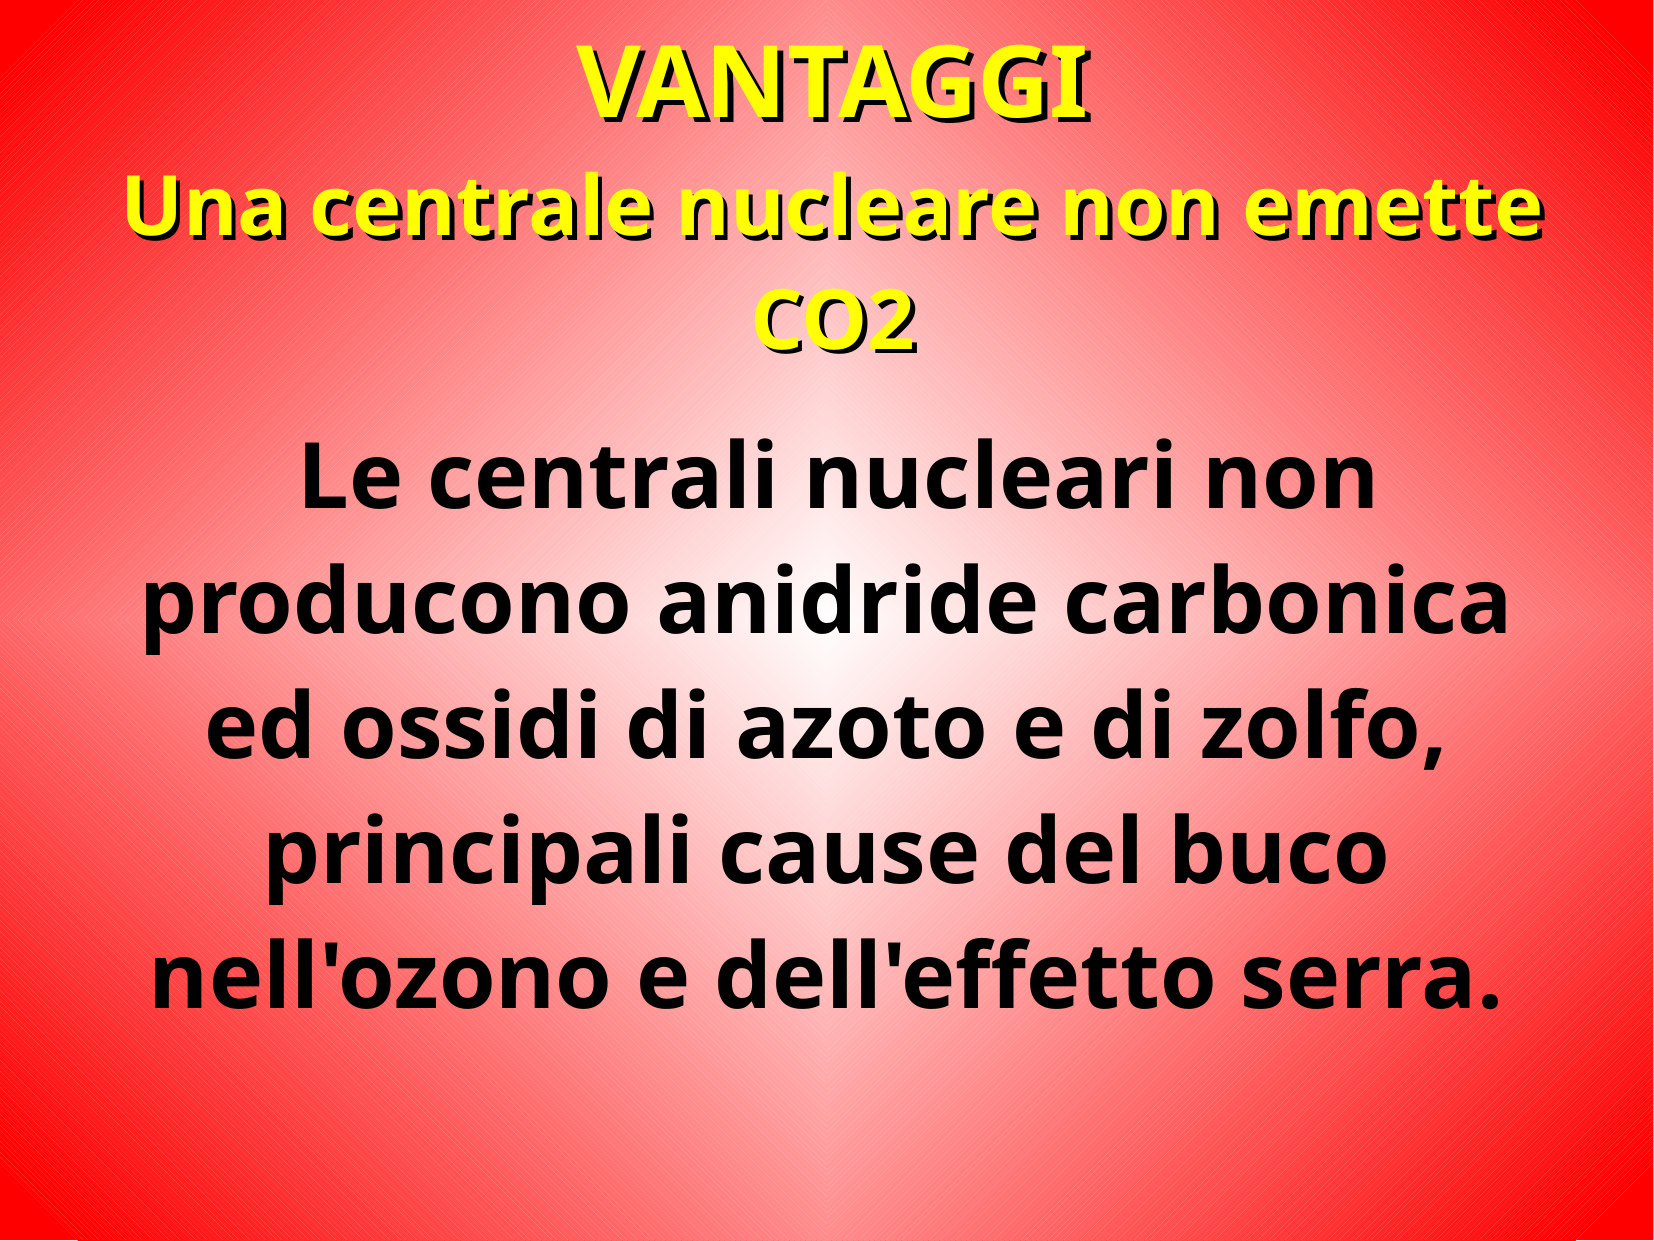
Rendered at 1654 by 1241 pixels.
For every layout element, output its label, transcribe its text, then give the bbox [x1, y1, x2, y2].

subtitle Le centrali nucleari non producono anidride carbonica ed ossidi di azoto e di zolfo, principali cause del buco nell'ozono e dell'effetto serra. [82, 295, 1571, 1152]
title VANTAGGI Una centrale nucleare non emette CO2 [88, 0, 1577, 384]
